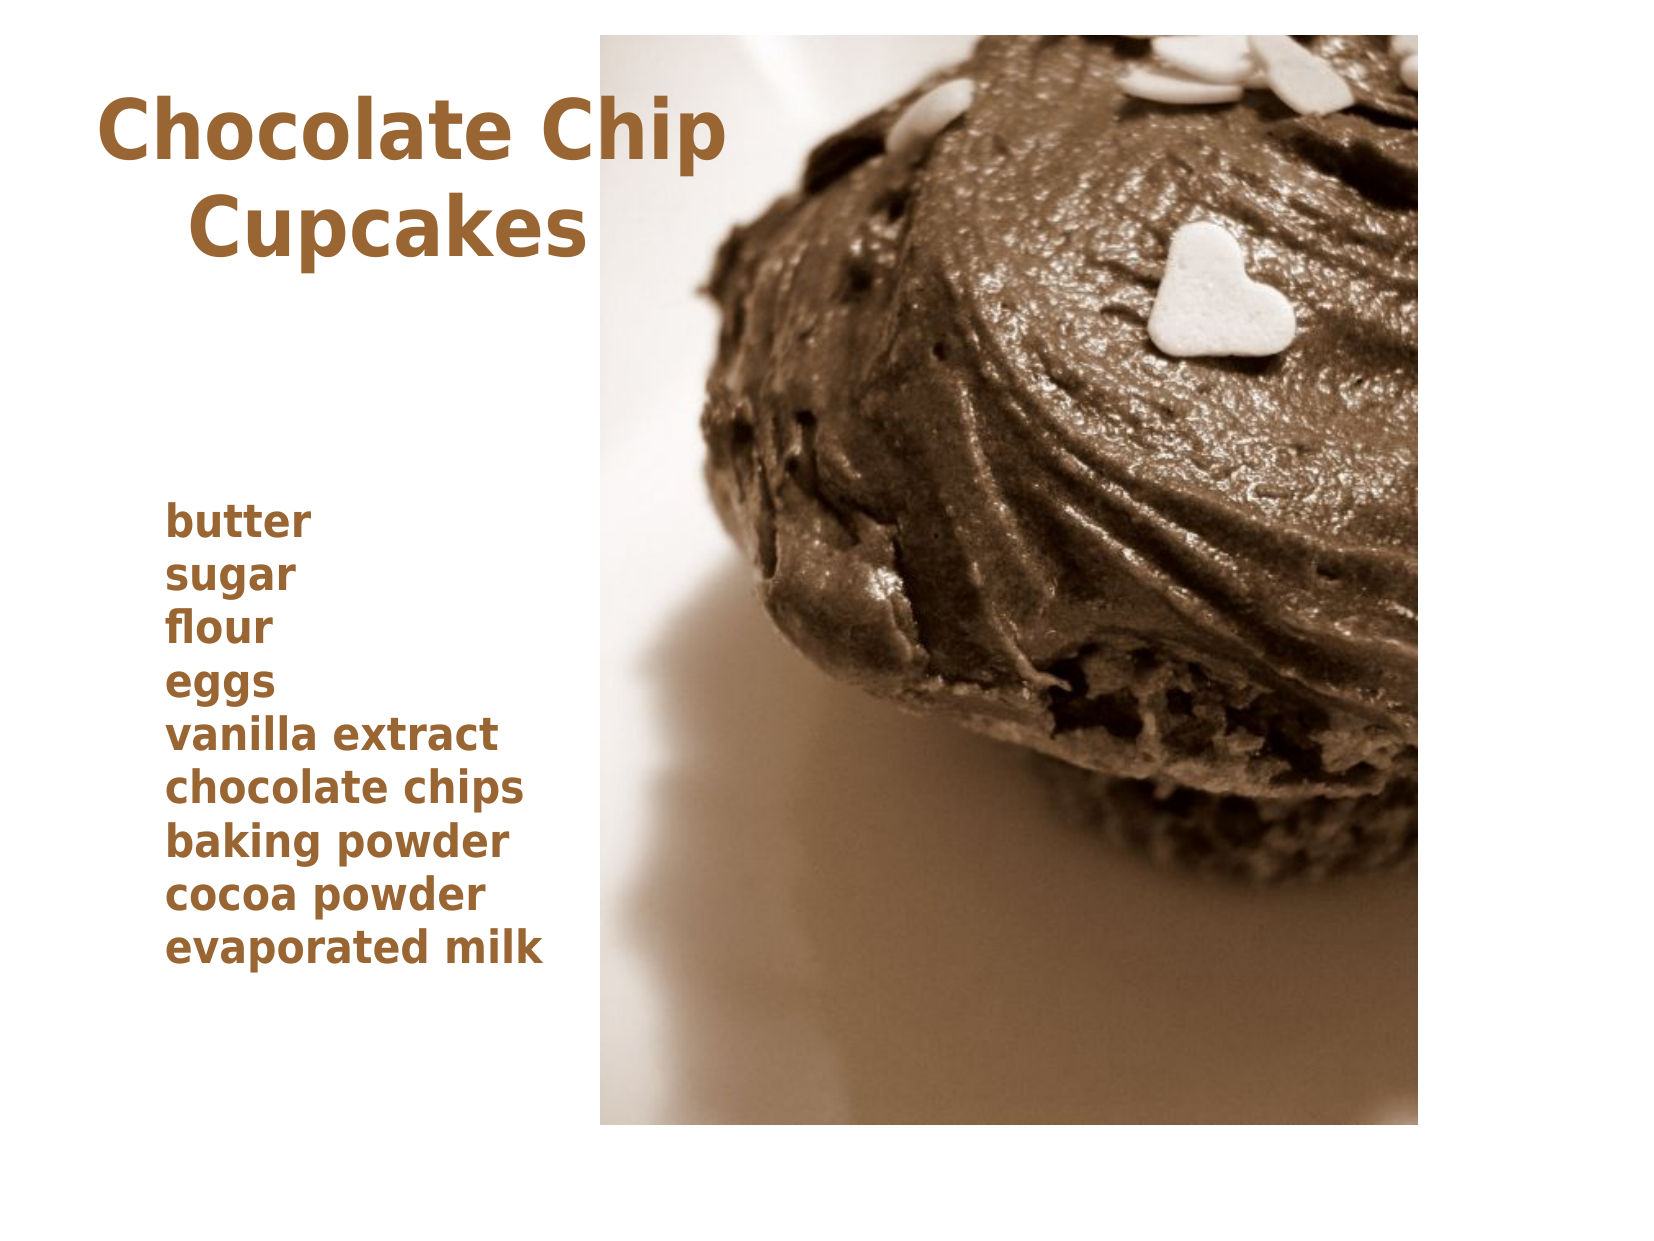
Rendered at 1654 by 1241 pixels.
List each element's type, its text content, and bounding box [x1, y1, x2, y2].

text_box Chocolate Chip Cupcakes [37, 75, 788, 284]
picture [600, 35, 1418, 1126]
text_box butter sugar flour eggs vanilla extract chocolate chips baking powder cocoa powder evaporated milk [150, 487, 601, 982]
